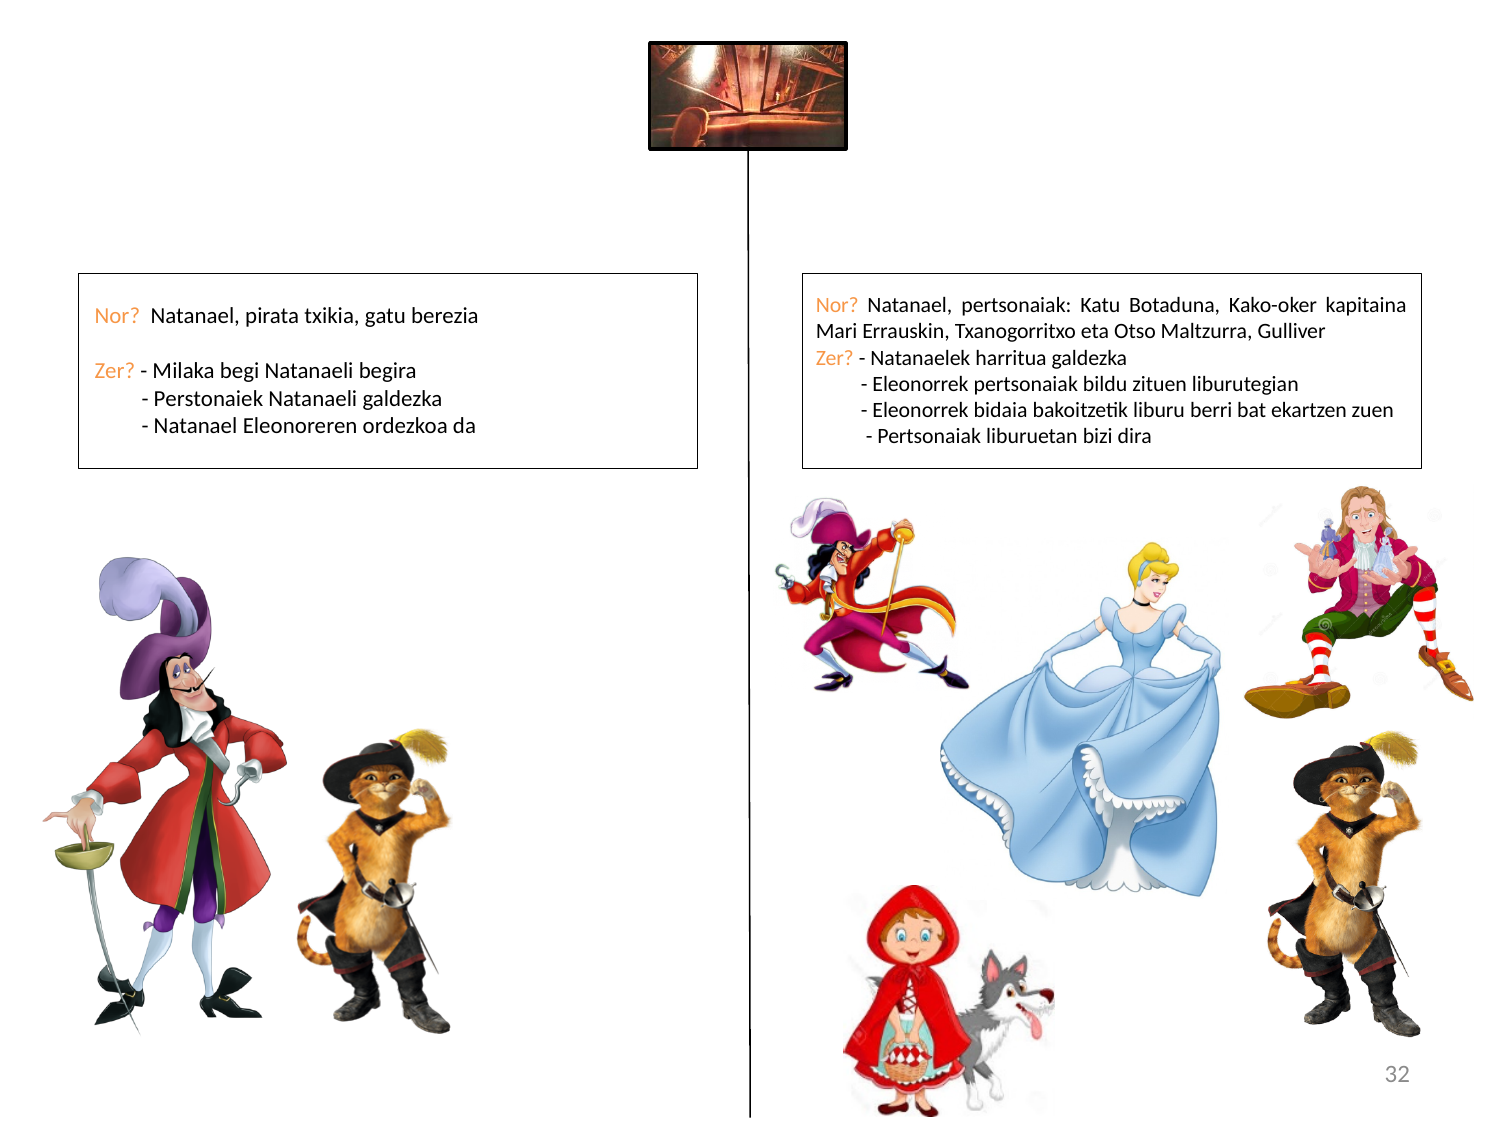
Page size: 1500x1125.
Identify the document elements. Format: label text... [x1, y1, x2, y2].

text_box Nor? Natanael, pirata txikia, gatu berezia Zer? - Milaka begi Natanaeli begira - Perstonaiek Natanaeli galdezka - Natanael Eleonoreren ordezkoa da [79, 293, 668, 446]
picture [651, 44, 845, 148]
slide_number <numéro> [1074, 1042, 1425, 1103]
picture [1265, 730, 1423, 1038]
picture [773, 496, 1229, 1117]
picture [1243, 484, 1474, 719]
picture [32, 550, 453, 1041]
text_box Nor? Natanael, pertsonaiak: Katu Botaduna, Kako-oker kapitaina Mari Errauskin, Txanogorritxo eta Otso Maltzurra, Gulliver Zer? - Natanaelek harritua galdezka - Eleonorrek pertsonaiak bildu zituen liburutegian - Eleonorrek bidaia bakoitzetik liburu berri bat ekartzen zuen - Pertsonaiak liburuetan bizi dira [801, 283, 1423, 456]
